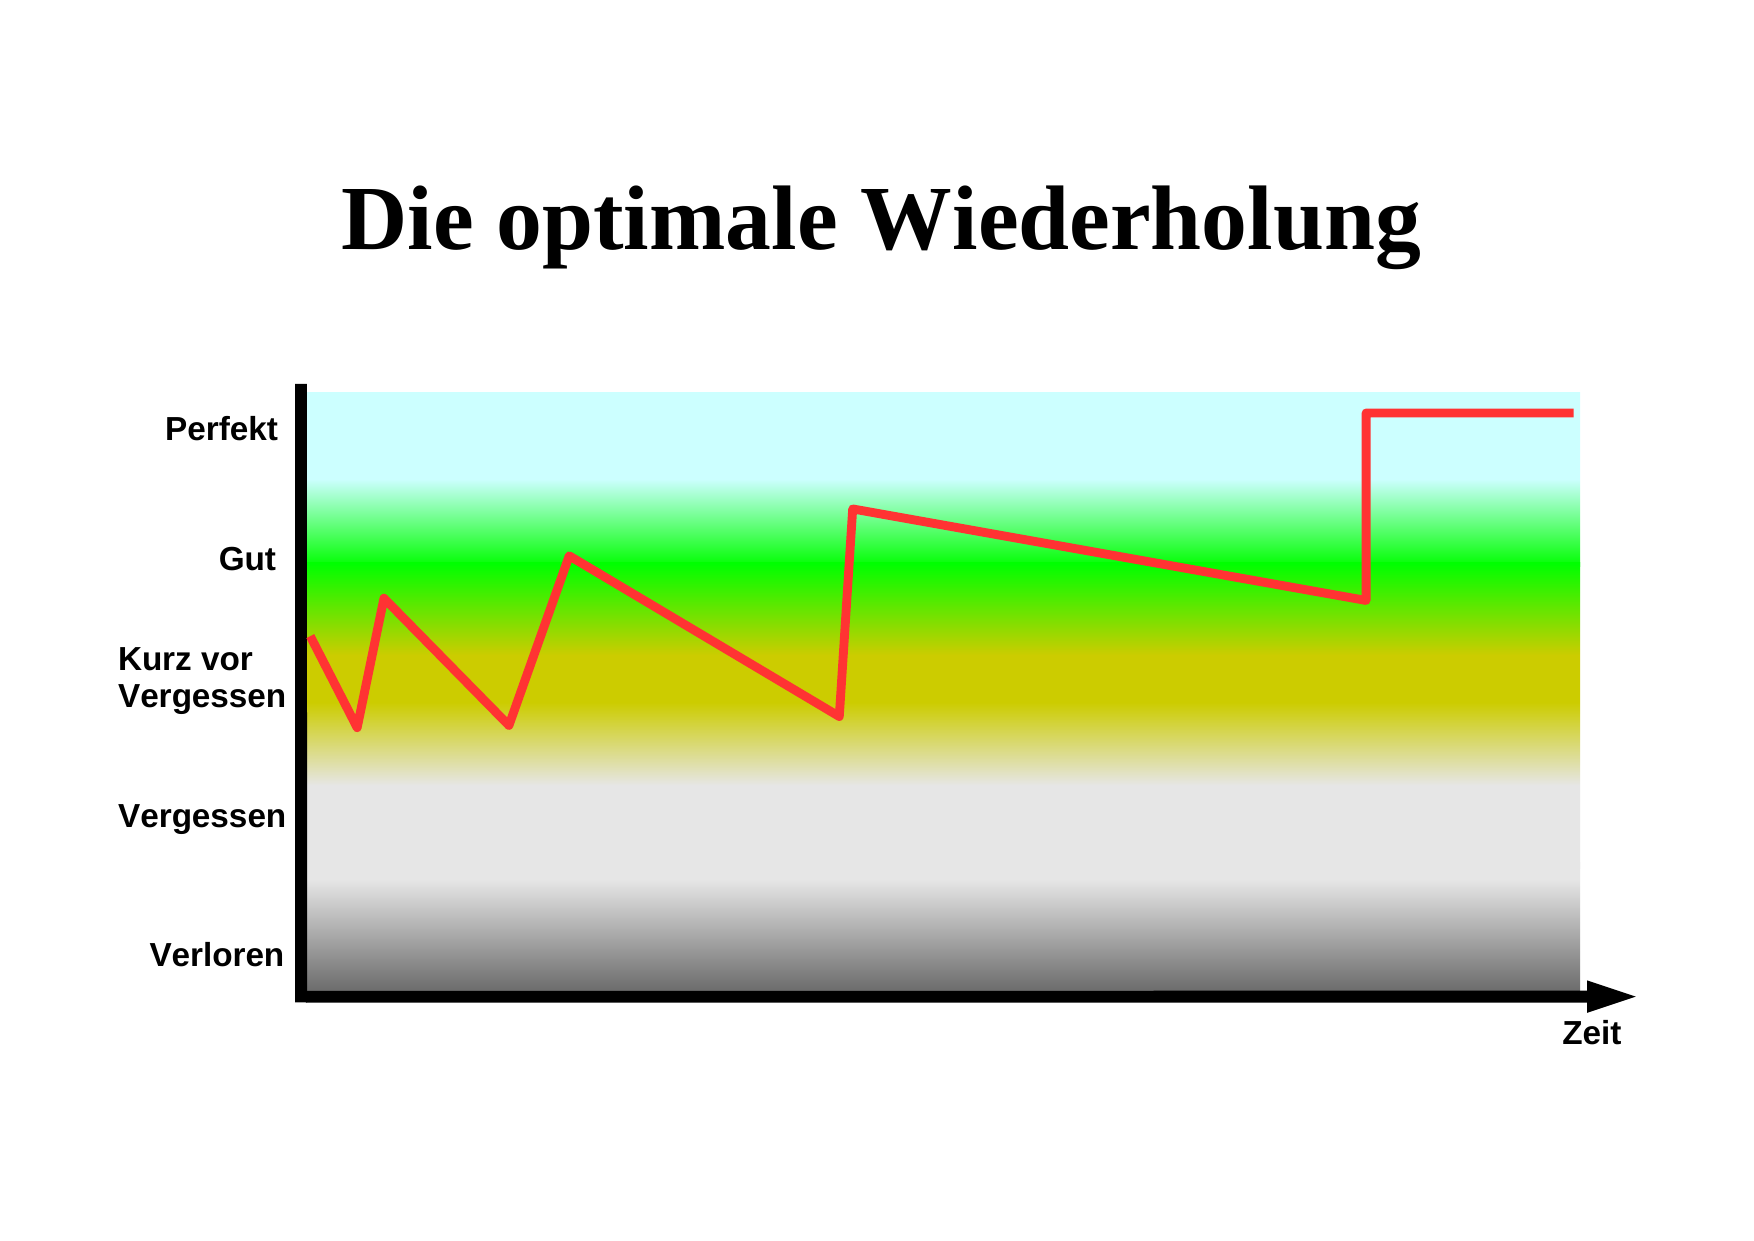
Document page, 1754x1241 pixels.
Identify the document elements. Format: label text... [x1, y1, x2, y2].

text_box Verloren [149, 935, 288, 990]
text_box Gut [218, 540, 284, 591]
text_box Perfekt [165, 410, 288, 463]
text_box [307, 392, 1581, 990]
title Die optimale Wiederholung [234, 162, 1531, 275]
text_box Zeit [1562, 1014, 1636, 1067]
text_box Kurz vor Vergessen [118, 640, 291, 738]
text_box Vergessen [118, 797, 288, 852]
